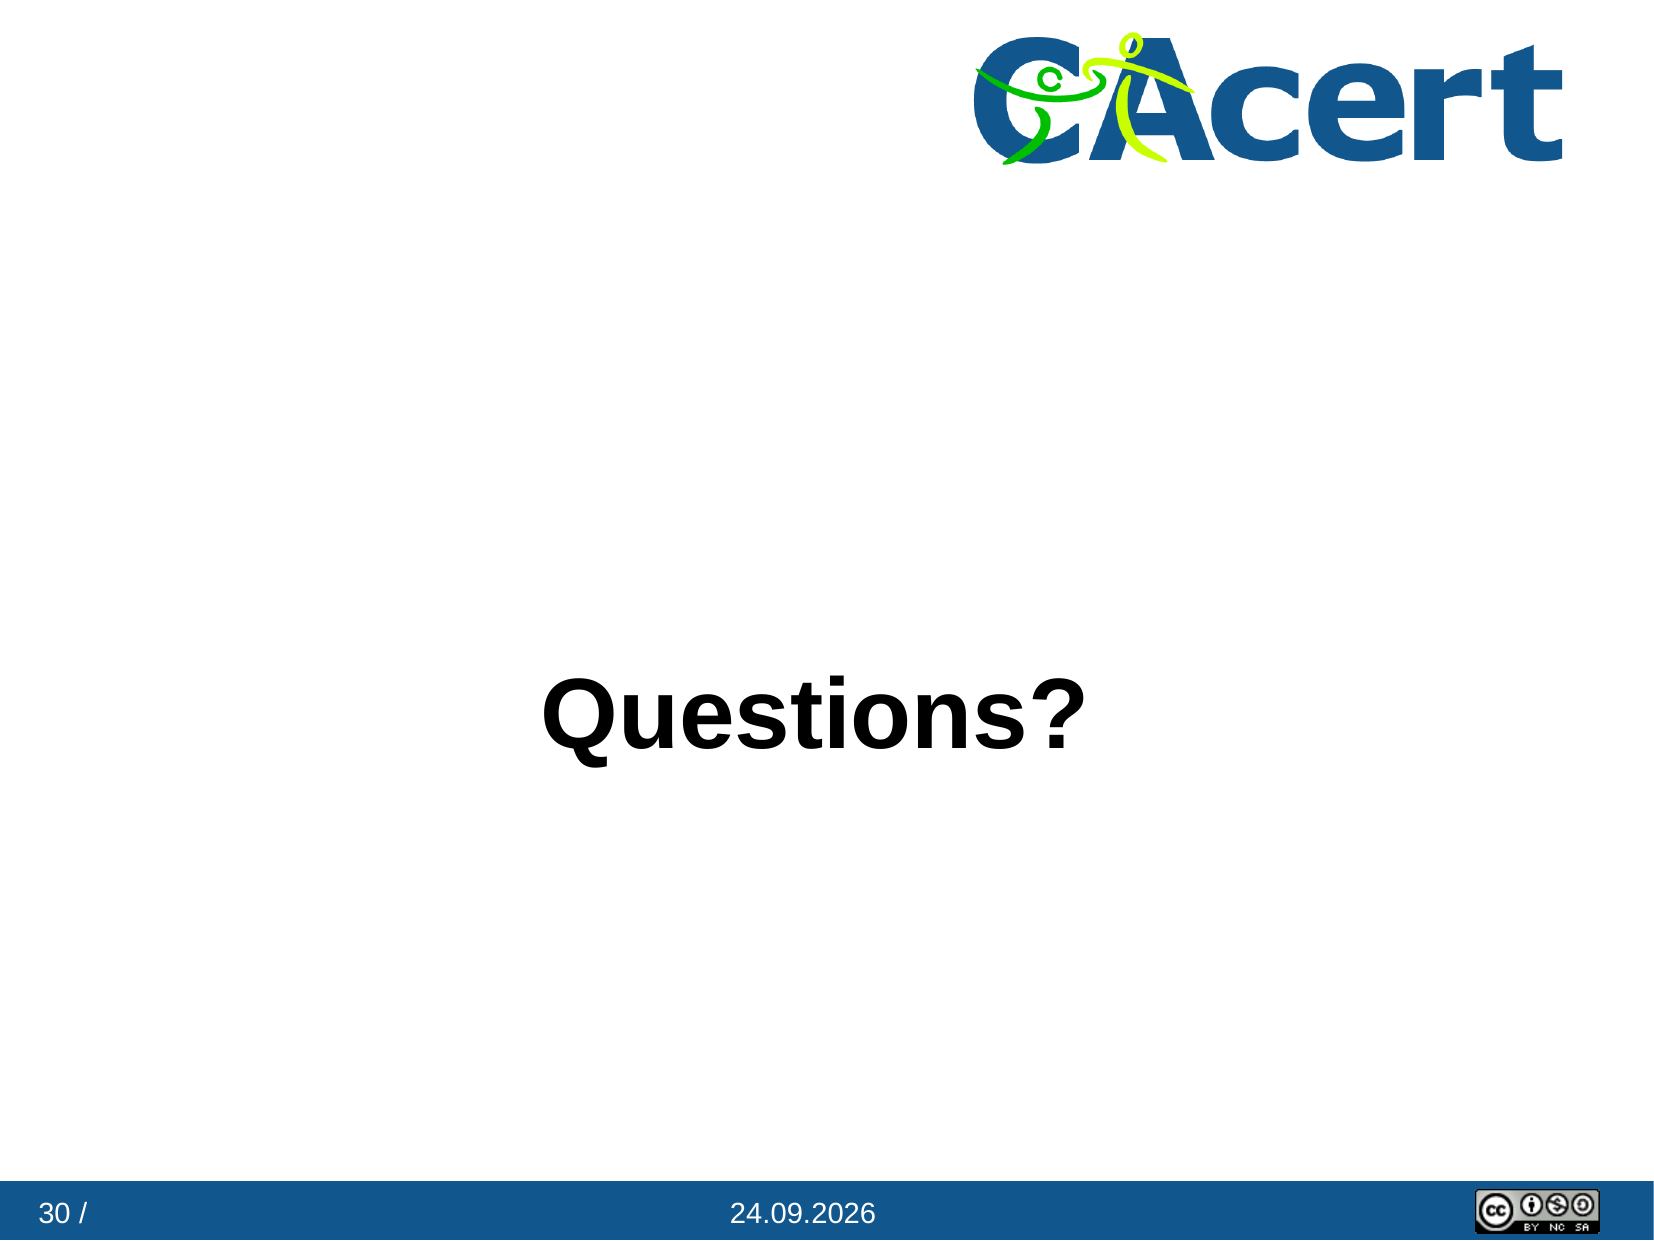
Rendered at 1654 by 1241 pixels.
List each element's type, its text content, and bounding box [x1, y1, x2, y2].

title Questions? [70, 295, 1560, 1123]
